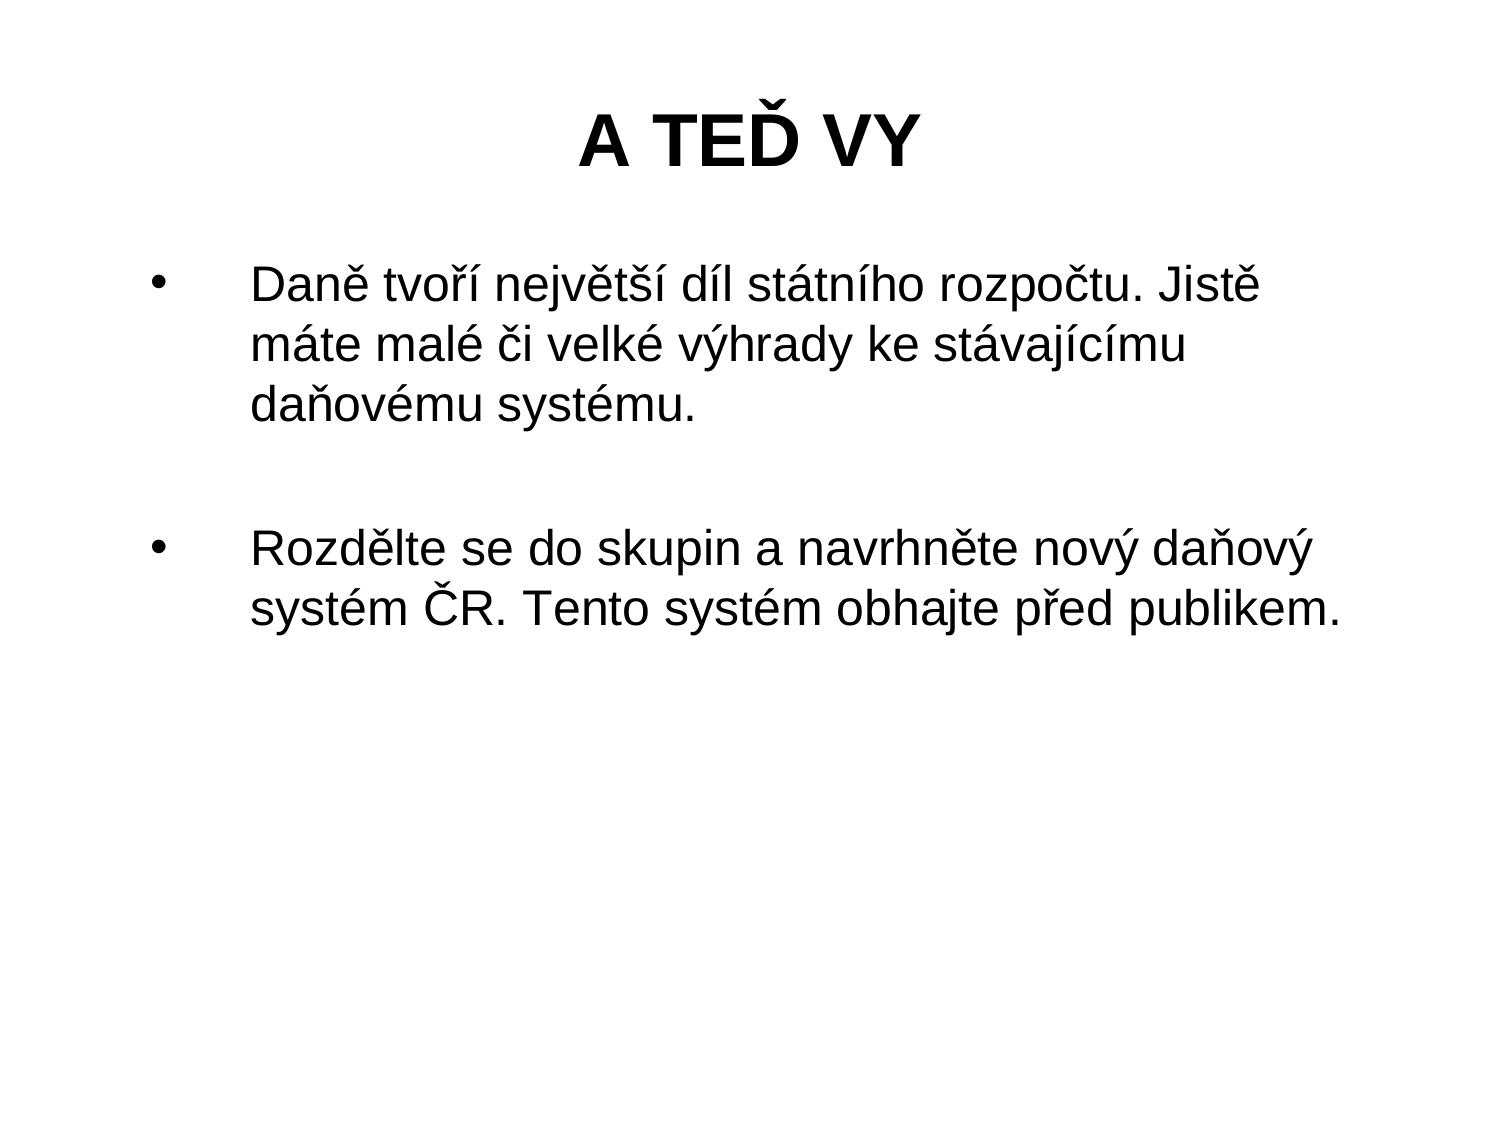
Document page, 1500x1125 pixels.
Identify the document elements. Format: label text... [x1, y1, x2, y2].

title A TEĎ VY [75, 42, 1426, 231]
list Daně tvoří největší díl státního rozpočtu. Jistě máte malé či velké výhrady ke stávajícímu daňovému systému. Rozdělte se do skupin a navrhněte nový daňový systém ČR. Tento systém obhajte před publikem. [135, 243, 1388, 858]
